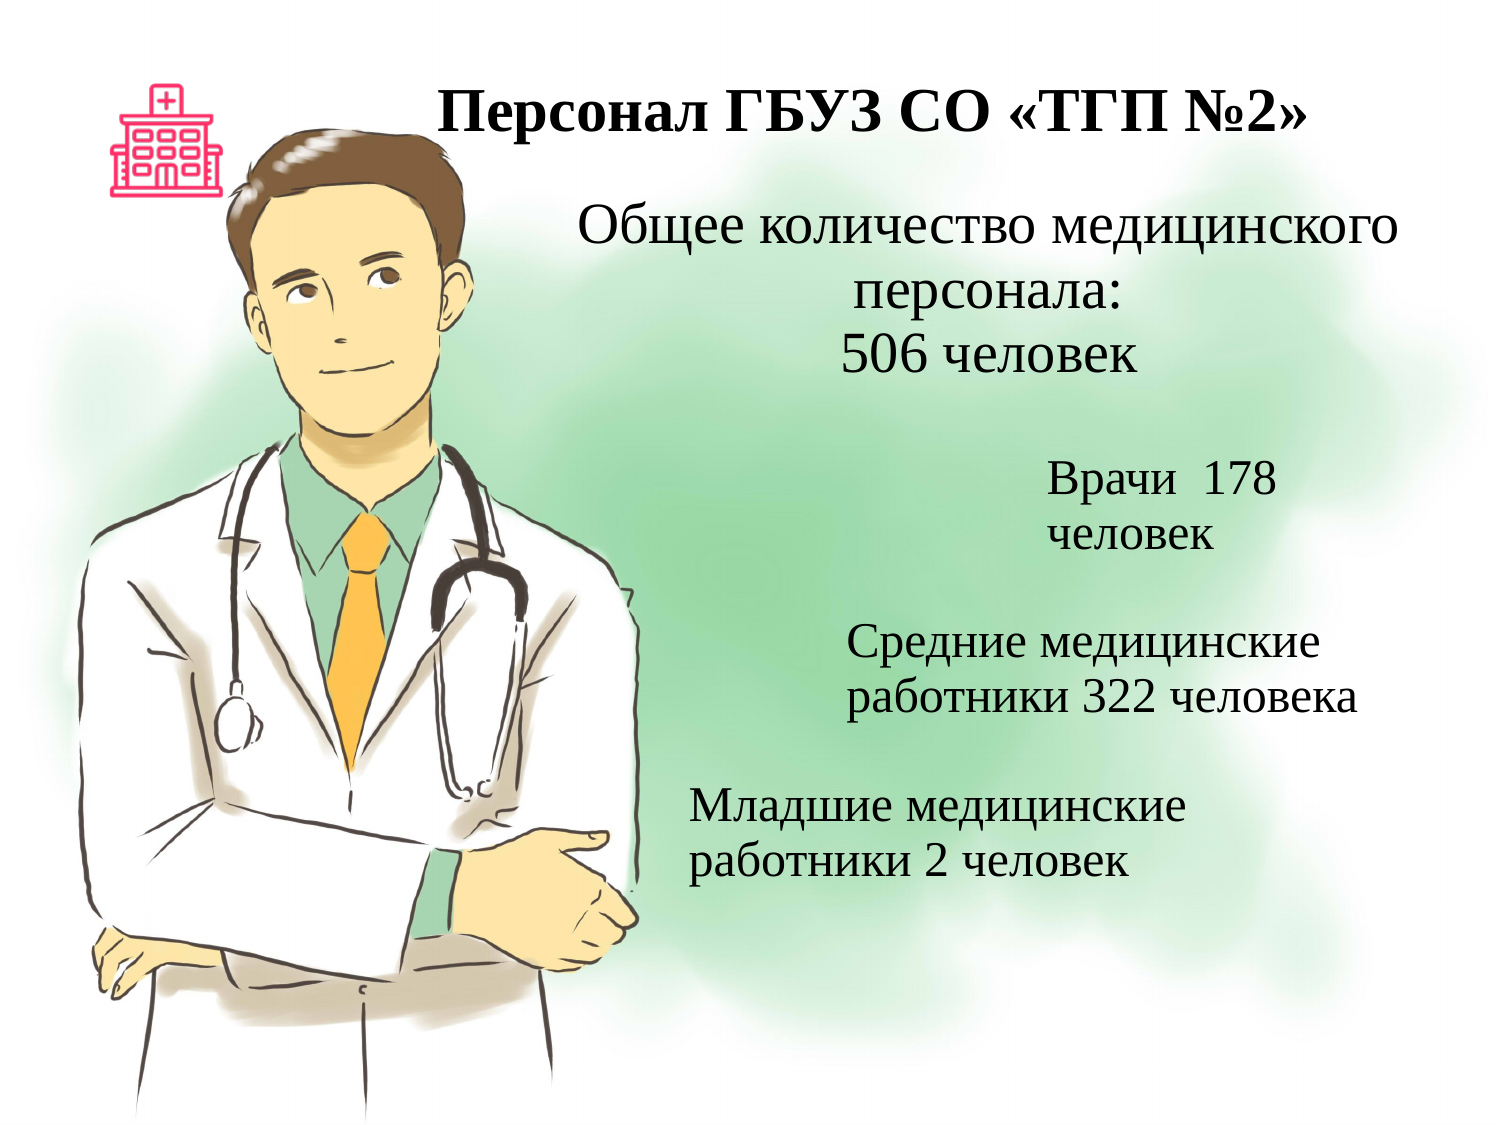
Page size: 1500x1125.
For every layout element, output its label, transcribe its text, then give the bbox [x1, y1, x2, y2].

text_box Общее количество медицинского персонала: 506 человек [528, 184, 1450, 393]
title Персонал ГБУЗ СО «ТГП №2» [247, 67, 1500, 153]
text_box Младшие медицинские работники 2 человек [673, 769, 1240, 895]
text_box Врачи 178 человек [1031, 442, 1399, 568]
picture [0, 0, 1500, 1125]
text_box Средние медицинские работники 322 человека [831, 605, 1374, 732]
